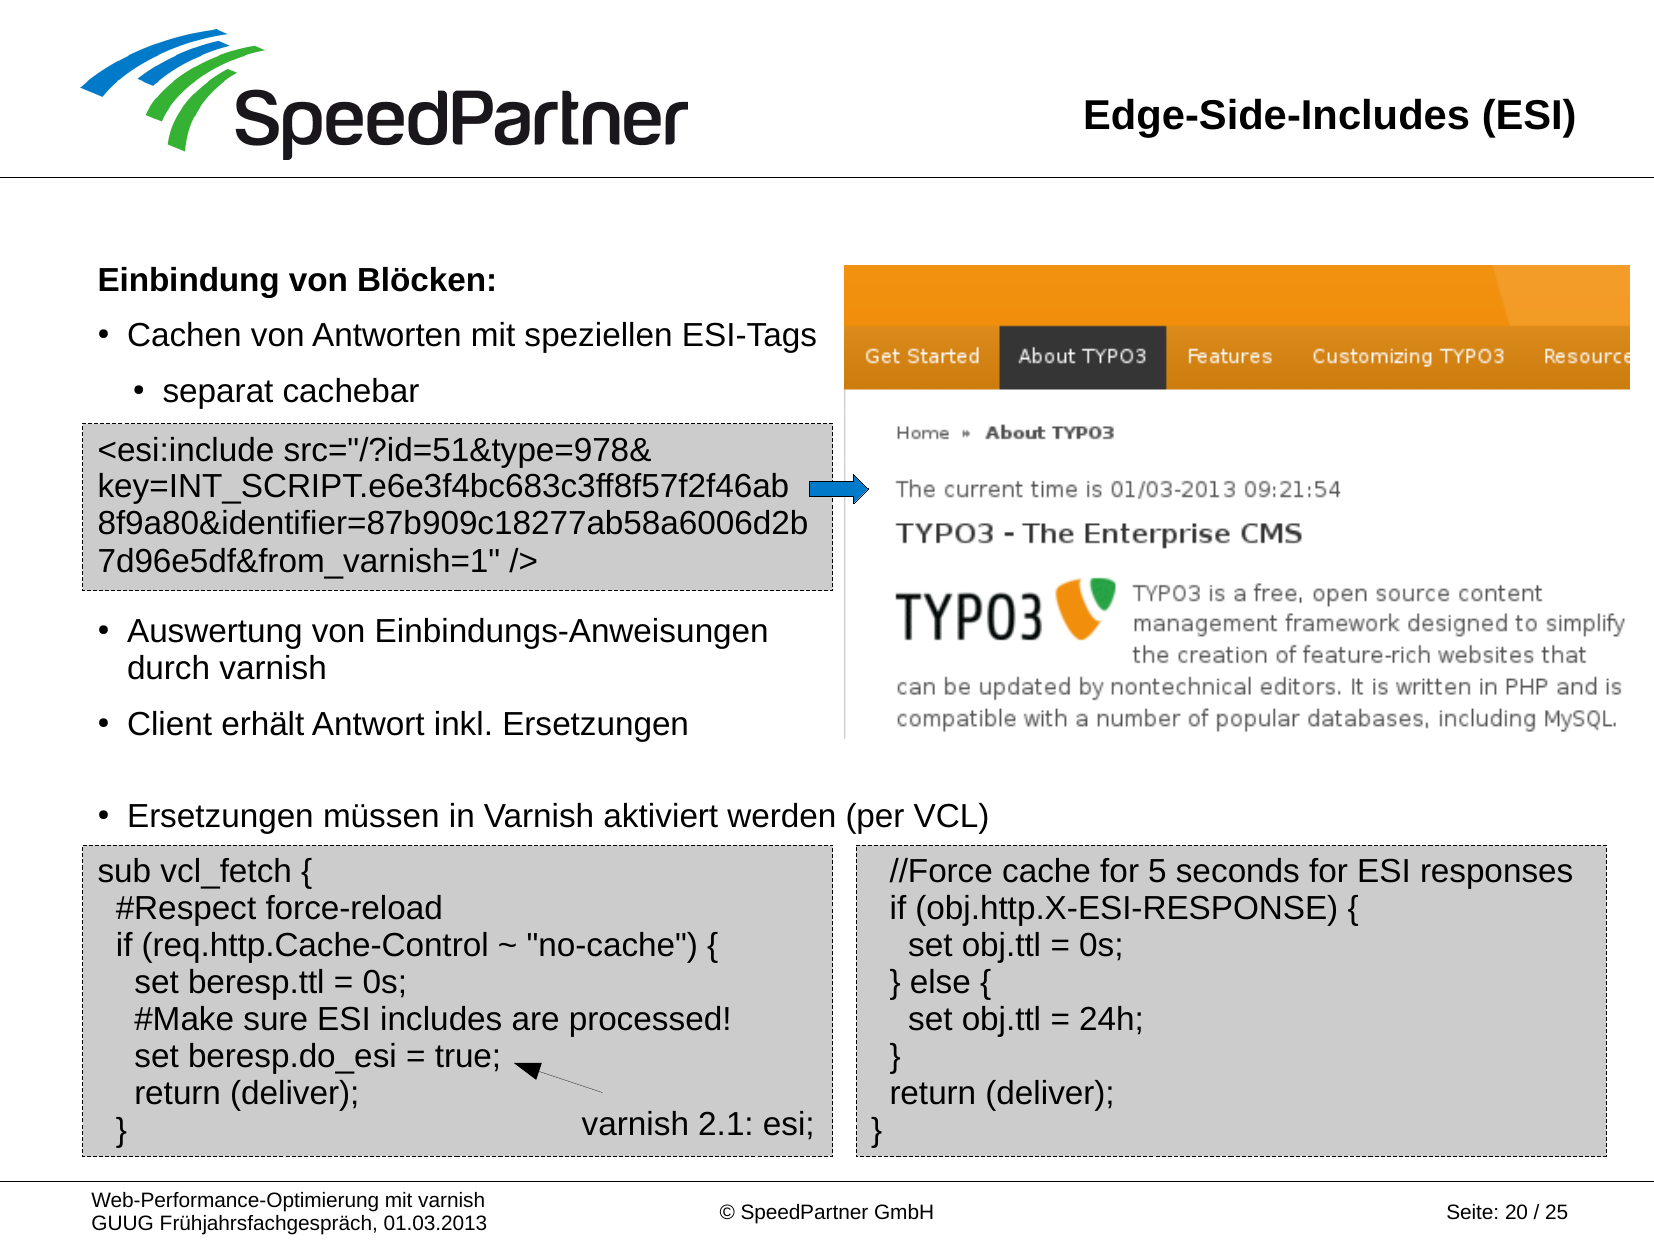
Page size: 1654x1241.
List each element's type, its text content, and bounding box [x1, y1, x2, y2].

title Edge-Side-Includes (ESI) [590, 70, 1577, 160]
picture [80, 29, 688, 160]
text_box <esi:include src="/?id=51&type=978& key=INT_SCRIPT.e6e3f4bc683c3ff8f57f2f46ab 8f9a80&identifier=87b909c18277ab58a6006d2b7d96e5df&from_varnish=1" /> [82, 423, 833, 591]
text_box Einbindung von Blöcken: Cachen von Antworten mit speziellen ESI-Tags separat cachebar Auswertung von Einbindungs-Anweisungen durch varnish Client erhält Antwort inkl. Ersetzungen Ersetzungen müssen in Varnish aktiviert werden (per VCL) [82, 497, 1565, 1177]
picture [844, 265, 1630, 739]
text_box //Force cache for 5 seconds for ESI responses if (obj.http.X-ESI-RESPONSE) { set obj.ttl = 0s; } else { set obj.ttl = 24h; } return (deliver); } [856, 845, 1607, 1157]
text_box sub vcl_fetch { #Respect force-reload if (req.http.Cache-Control ~ "no-cache") { set beresp.ttl = 0s; #Make sure ESI includes are processed! set beresp.do_esi = true; return (deliver); } [82, 845, 833, 1157]
text_box Einbindung von Blöcken: Cachen von Antworten mit speziellen ESI-Tags separat cachebar Auswertung von Einbindungs-Anweisungen durch varnish Client erhält Antwort inkl. Ersetzungen Ersetzungen müssen in Varnish aktiviert werden (per VCL) [82, 254, 1565, 481]
text_box varnish 2.1: esi; [566, 1098, 833, 1151]
text_box [809, 474, 869, 504]
